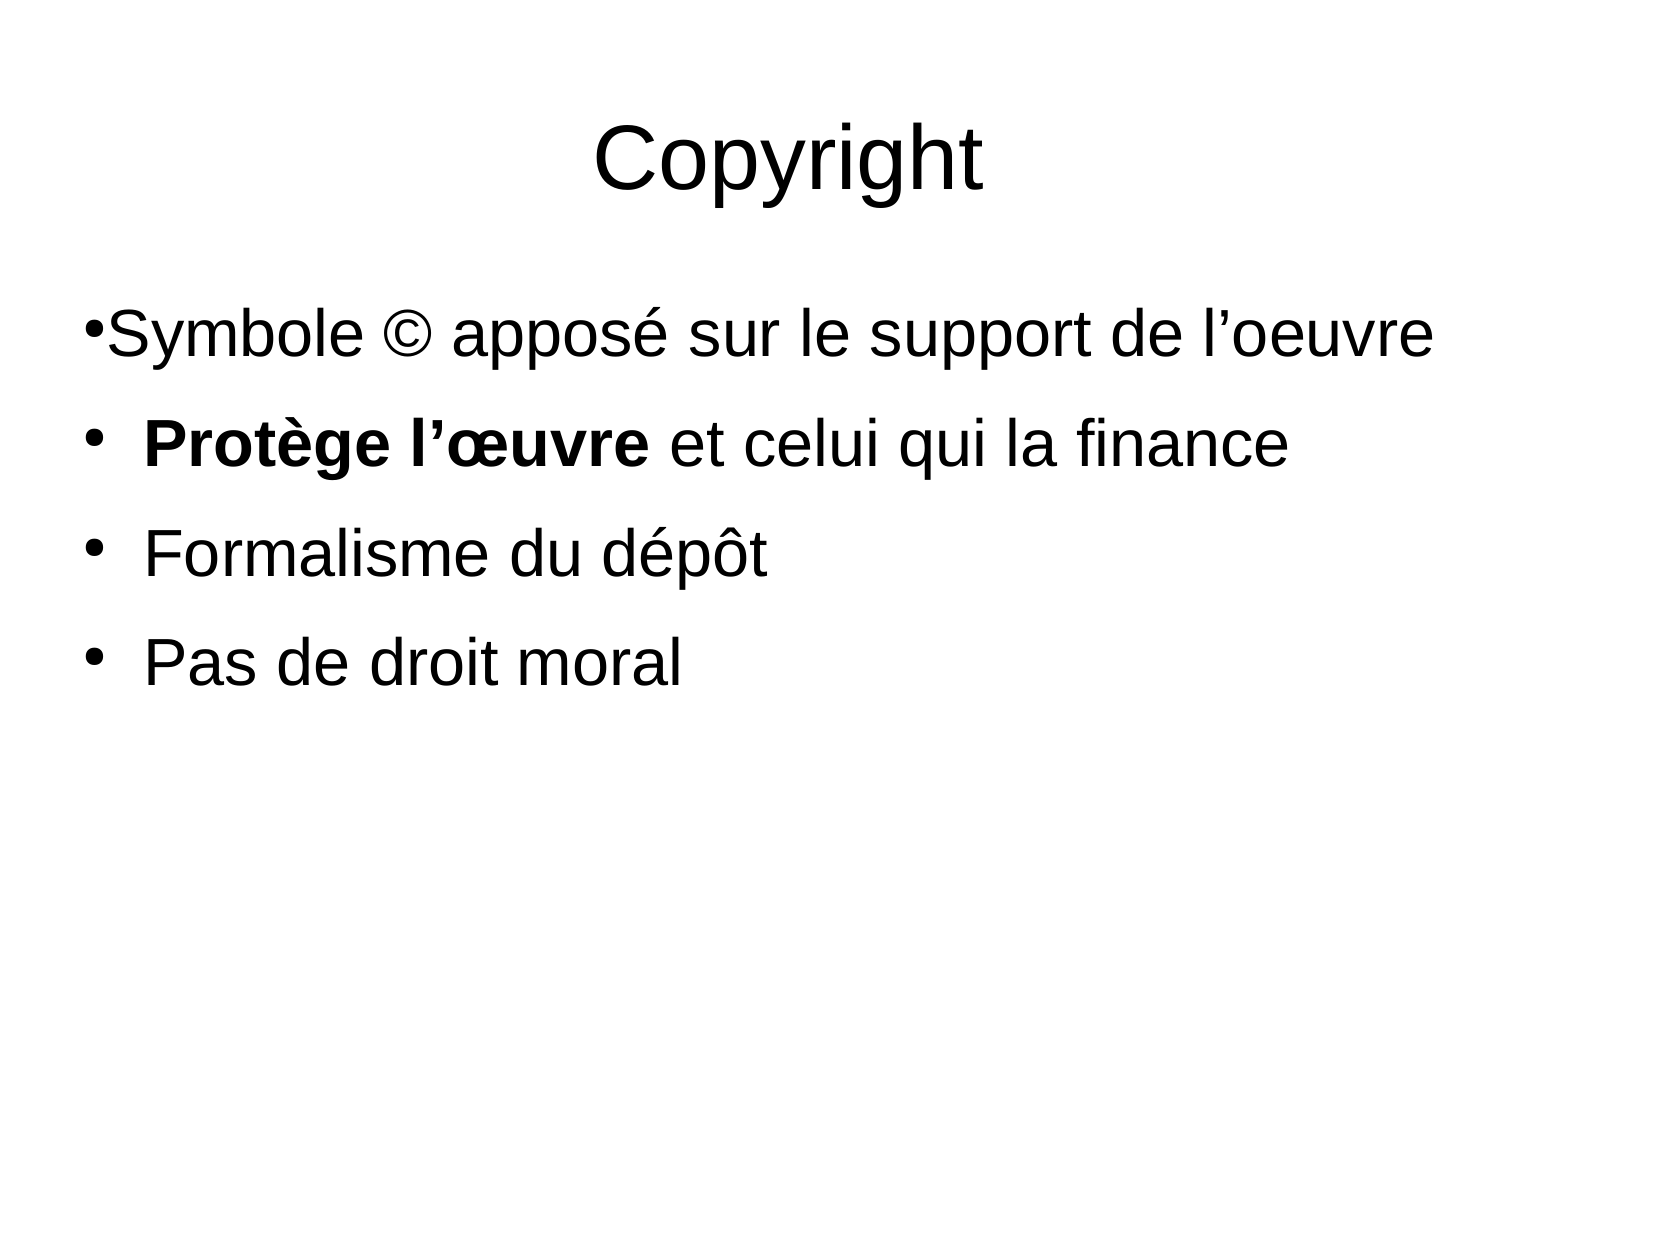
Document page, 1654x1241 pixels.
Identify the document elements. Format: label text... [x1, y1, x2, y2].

list Symbole © apposé sur le support de l’oeuvre Protège l’œuvre et celui qui la finance Formalisme du dépôt Pas de droit moral [82, 290, 1571, 1010]
title Copyright [82, 49, 1571, 257]
